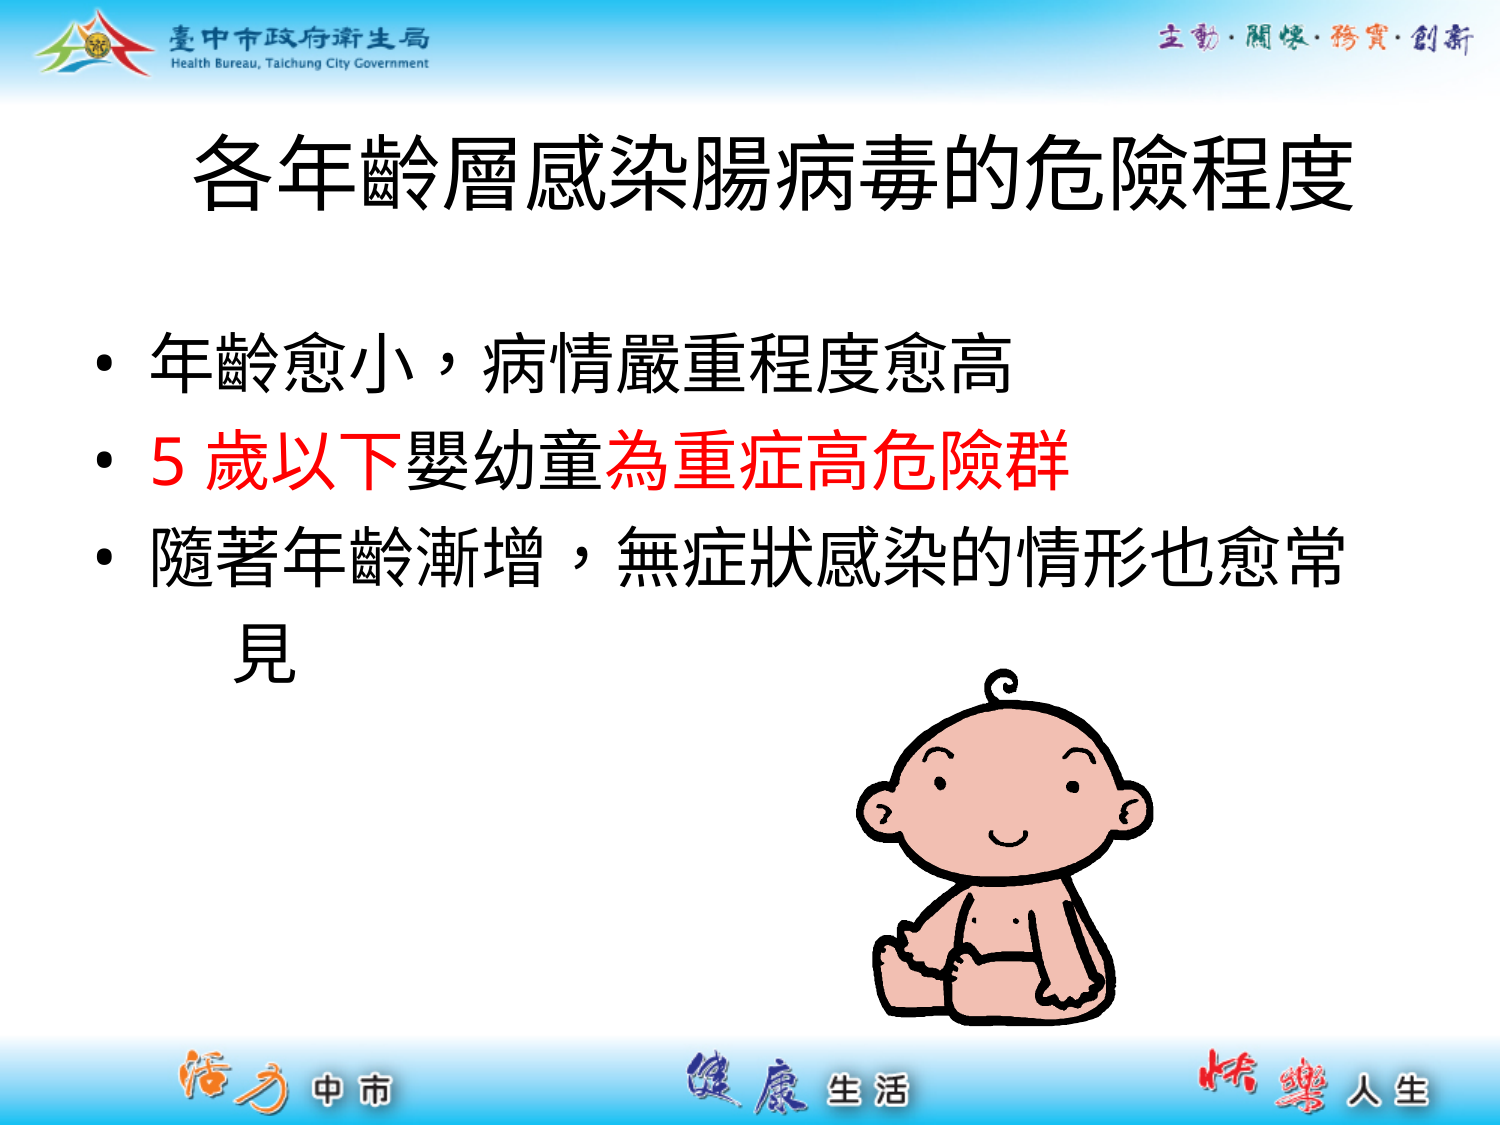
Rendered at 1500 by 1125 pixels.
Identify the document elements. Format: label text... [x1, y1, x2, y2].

list 年齡愈小，病情嚴重程度愈高 5歲以下嬰幼童為重症高危險群 隨著年齡漸增，無症狀感染的情形也愈常 見 [76, 314, 1427, 1057]
picture [856, 668, 1154, 1027]
title 各年齡層感染腸病毒的危險程度 [75, 113, 1426, 233]
